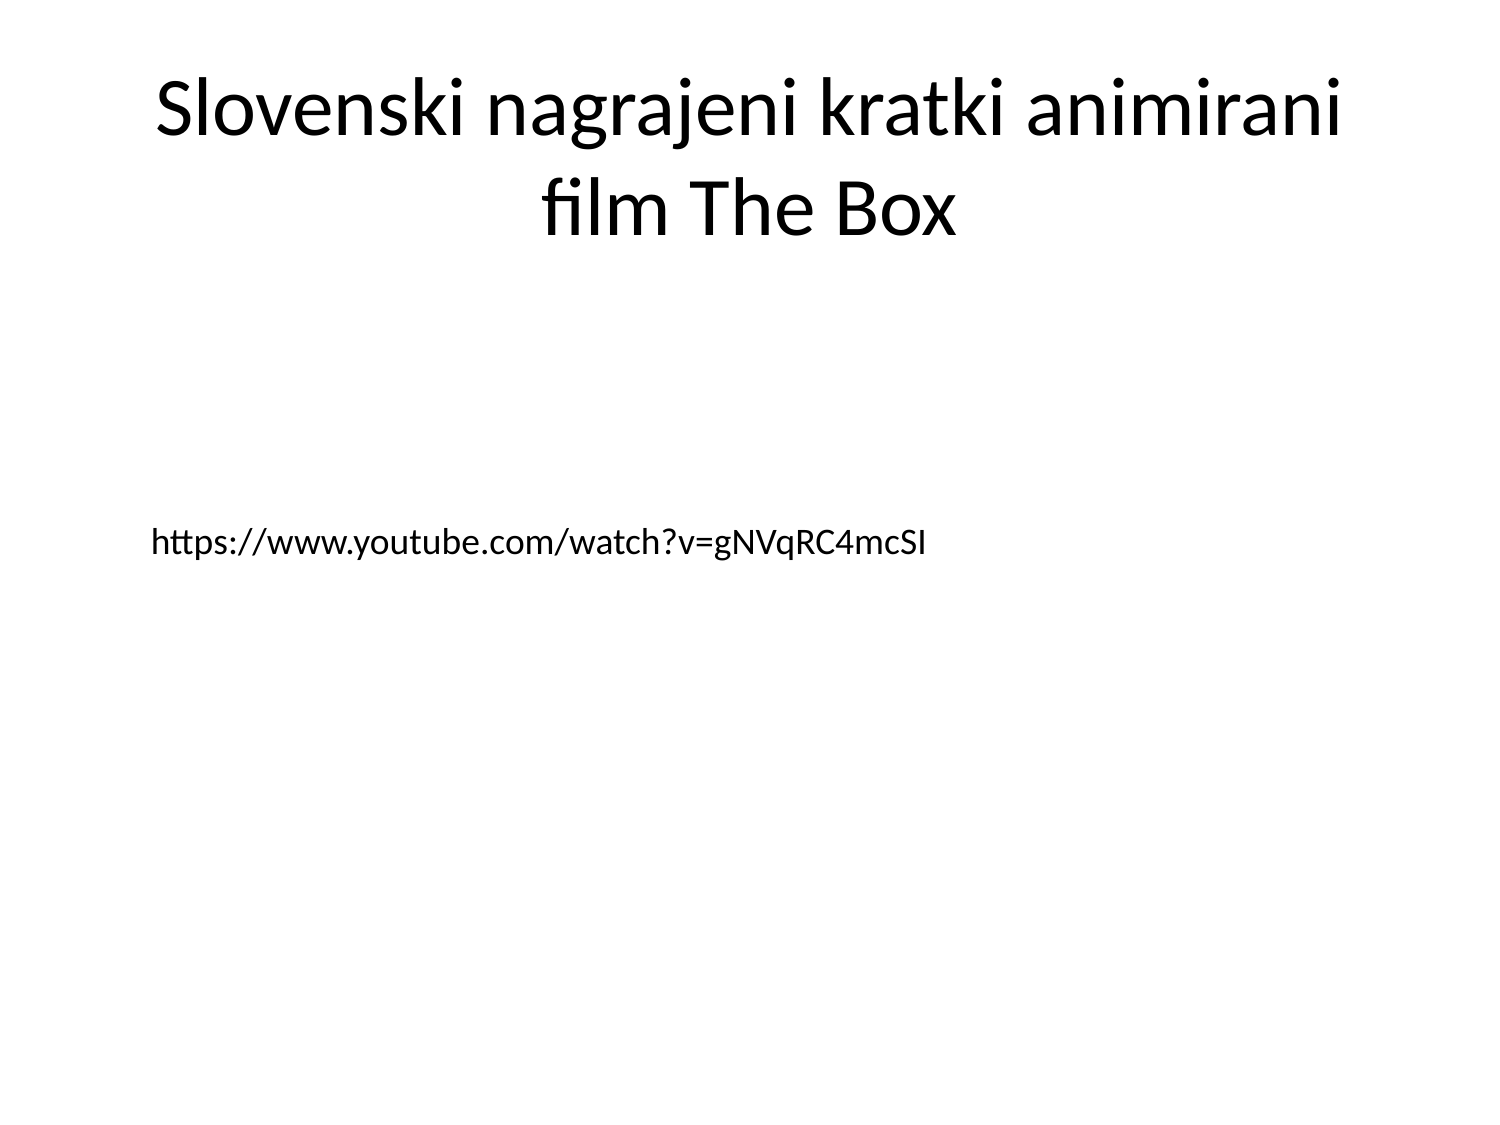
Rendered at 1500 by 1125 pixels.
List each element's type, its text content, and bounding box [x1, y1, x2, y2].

title Slovenski nagrajeni kratki animirani film The Box [75, 45, 1426, 233]
text_box https://www.youtube.com/watch?v=gNVqRC4mcSI [136, 509, 1352, 614]
